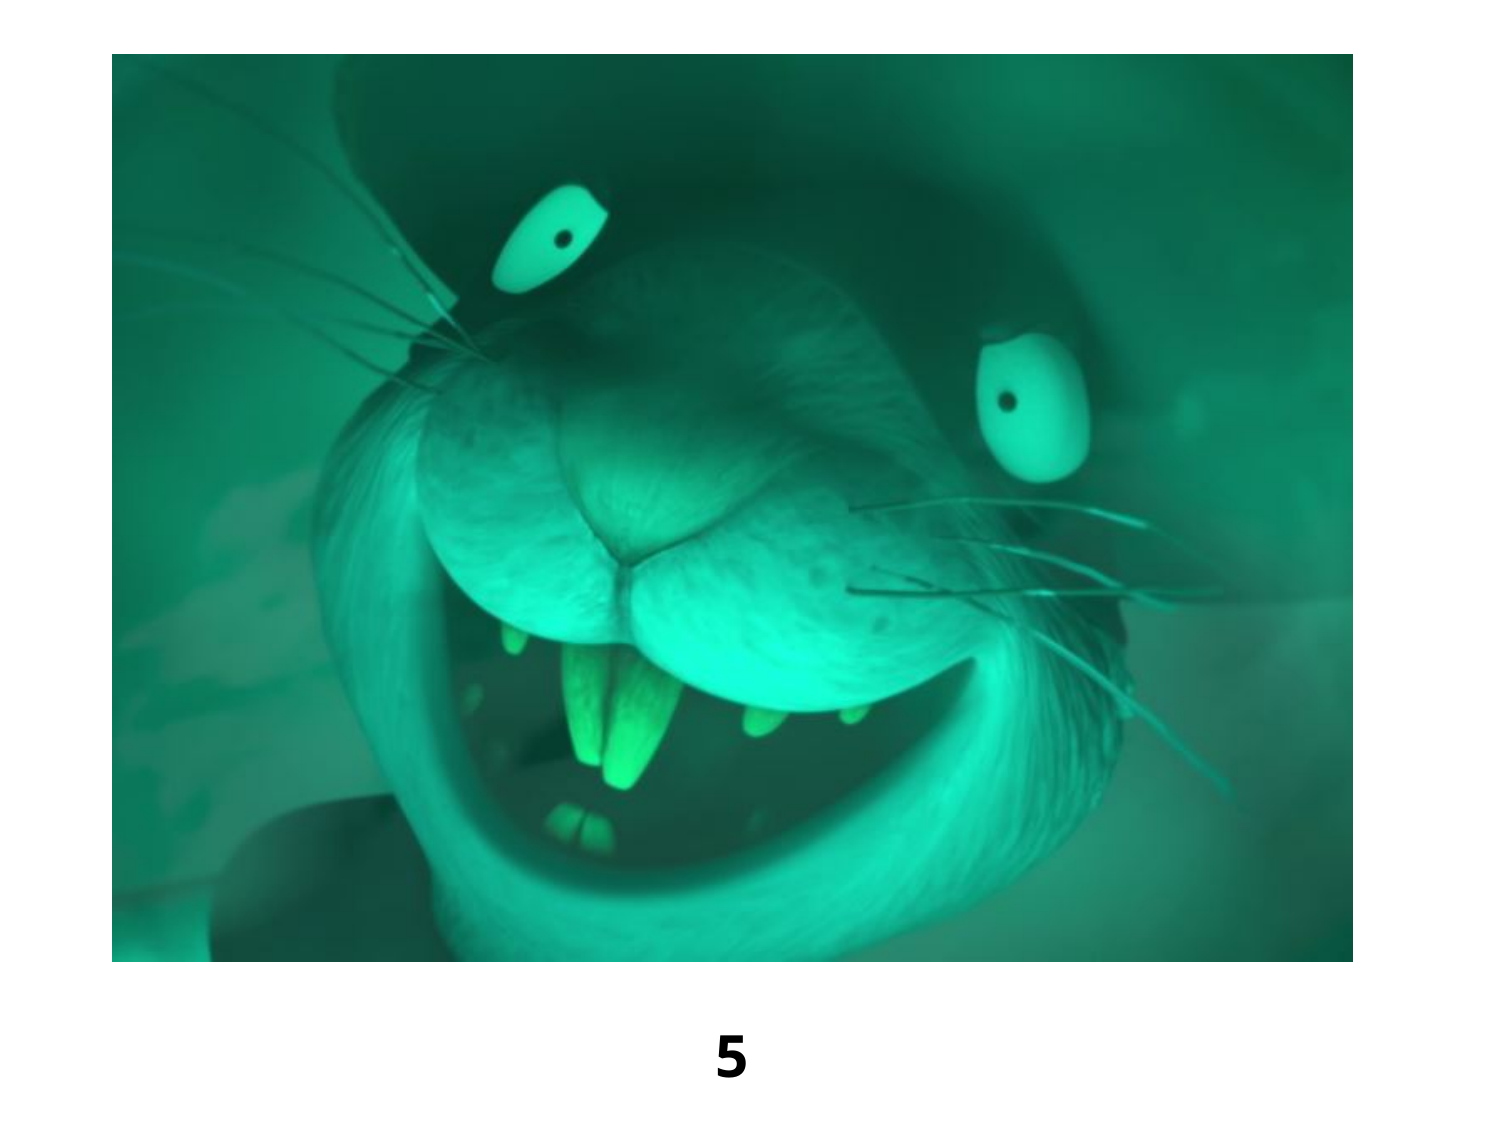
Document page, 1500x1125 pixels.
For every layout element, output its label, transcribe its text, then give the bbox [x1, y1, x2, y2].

text_box 5 [501, 1011, 963, 1097]
picture [112, 54, 1353, 962]
